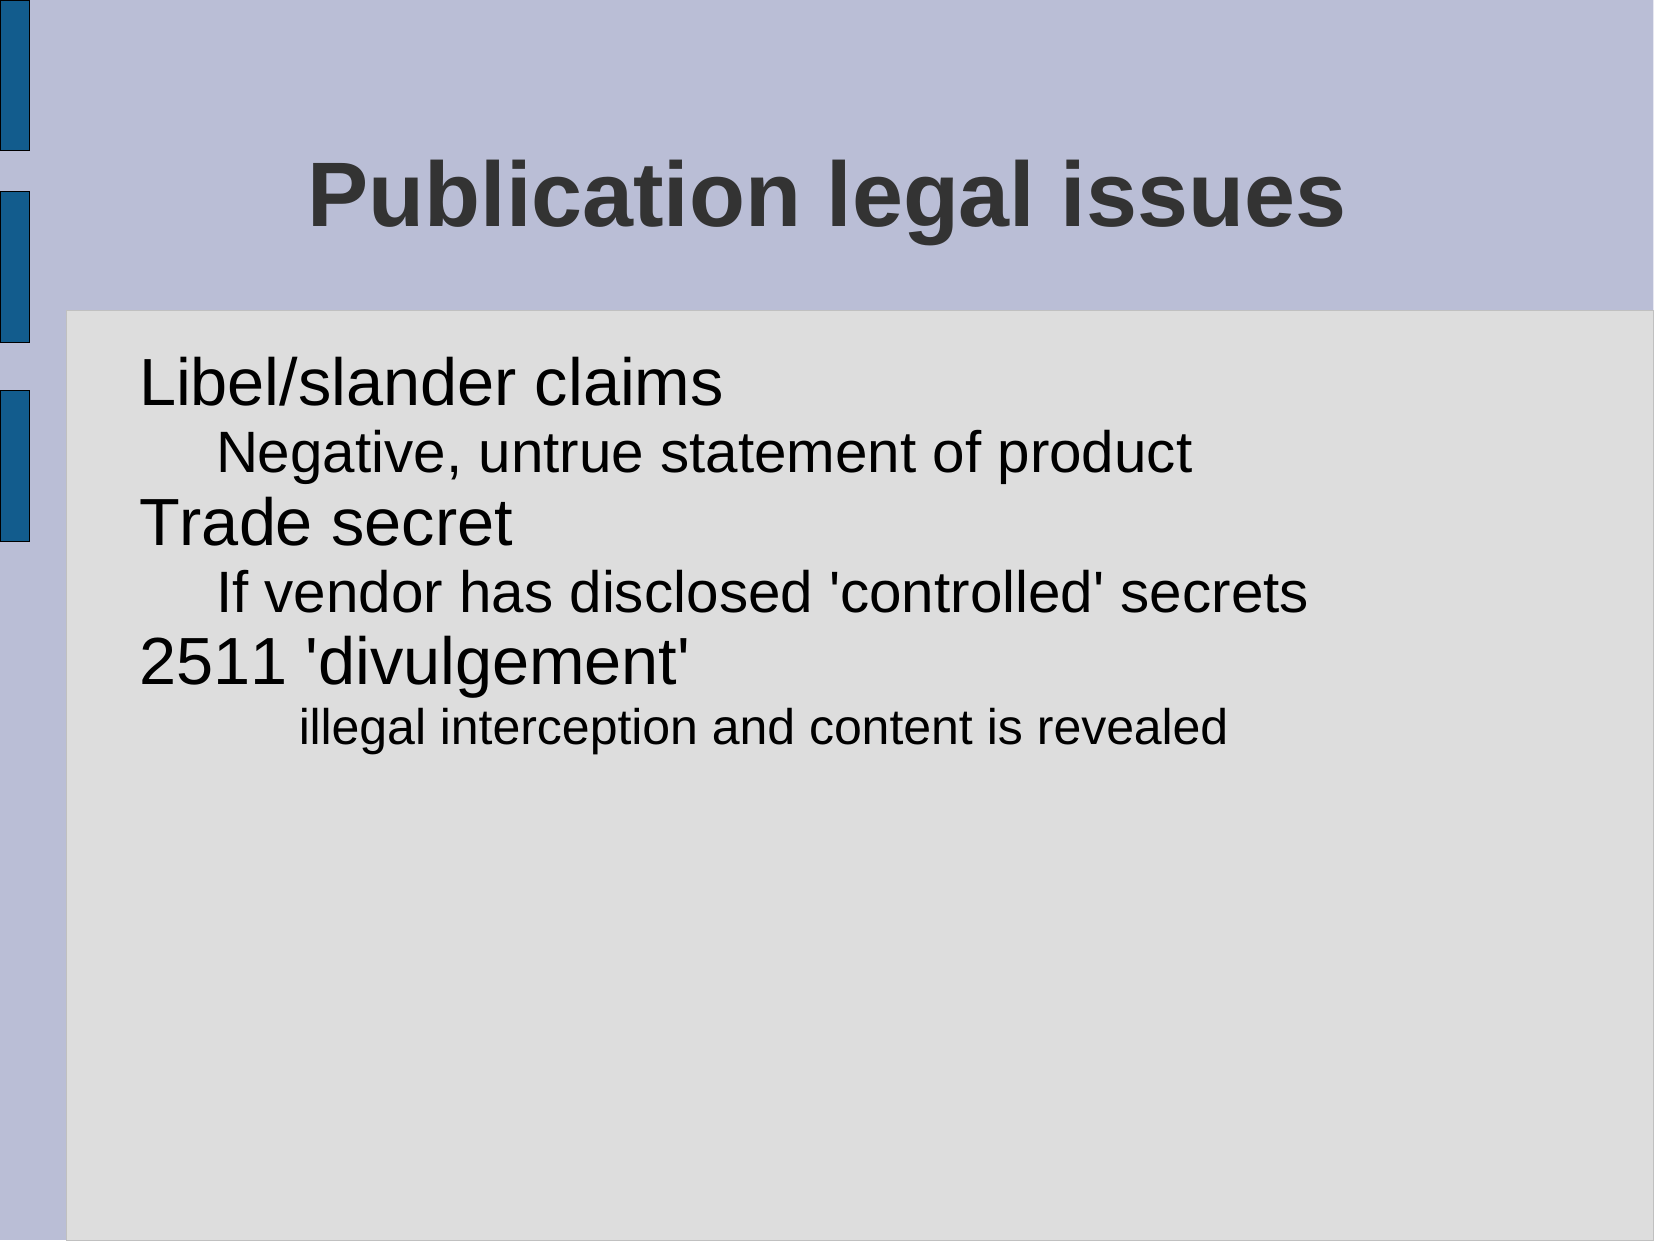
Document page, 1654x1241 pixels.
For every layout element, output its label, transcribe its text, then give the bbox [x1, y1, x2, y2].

title Publication legal issues [121, 98, 1534, 291]
list Libel/slander claims Negative, untrue statement of product Trade secret If vendor has disclosed 'controlled' secrets 2511 'divulgement' illegal interception and content is revealed [121, 344, 1534, 1112]
